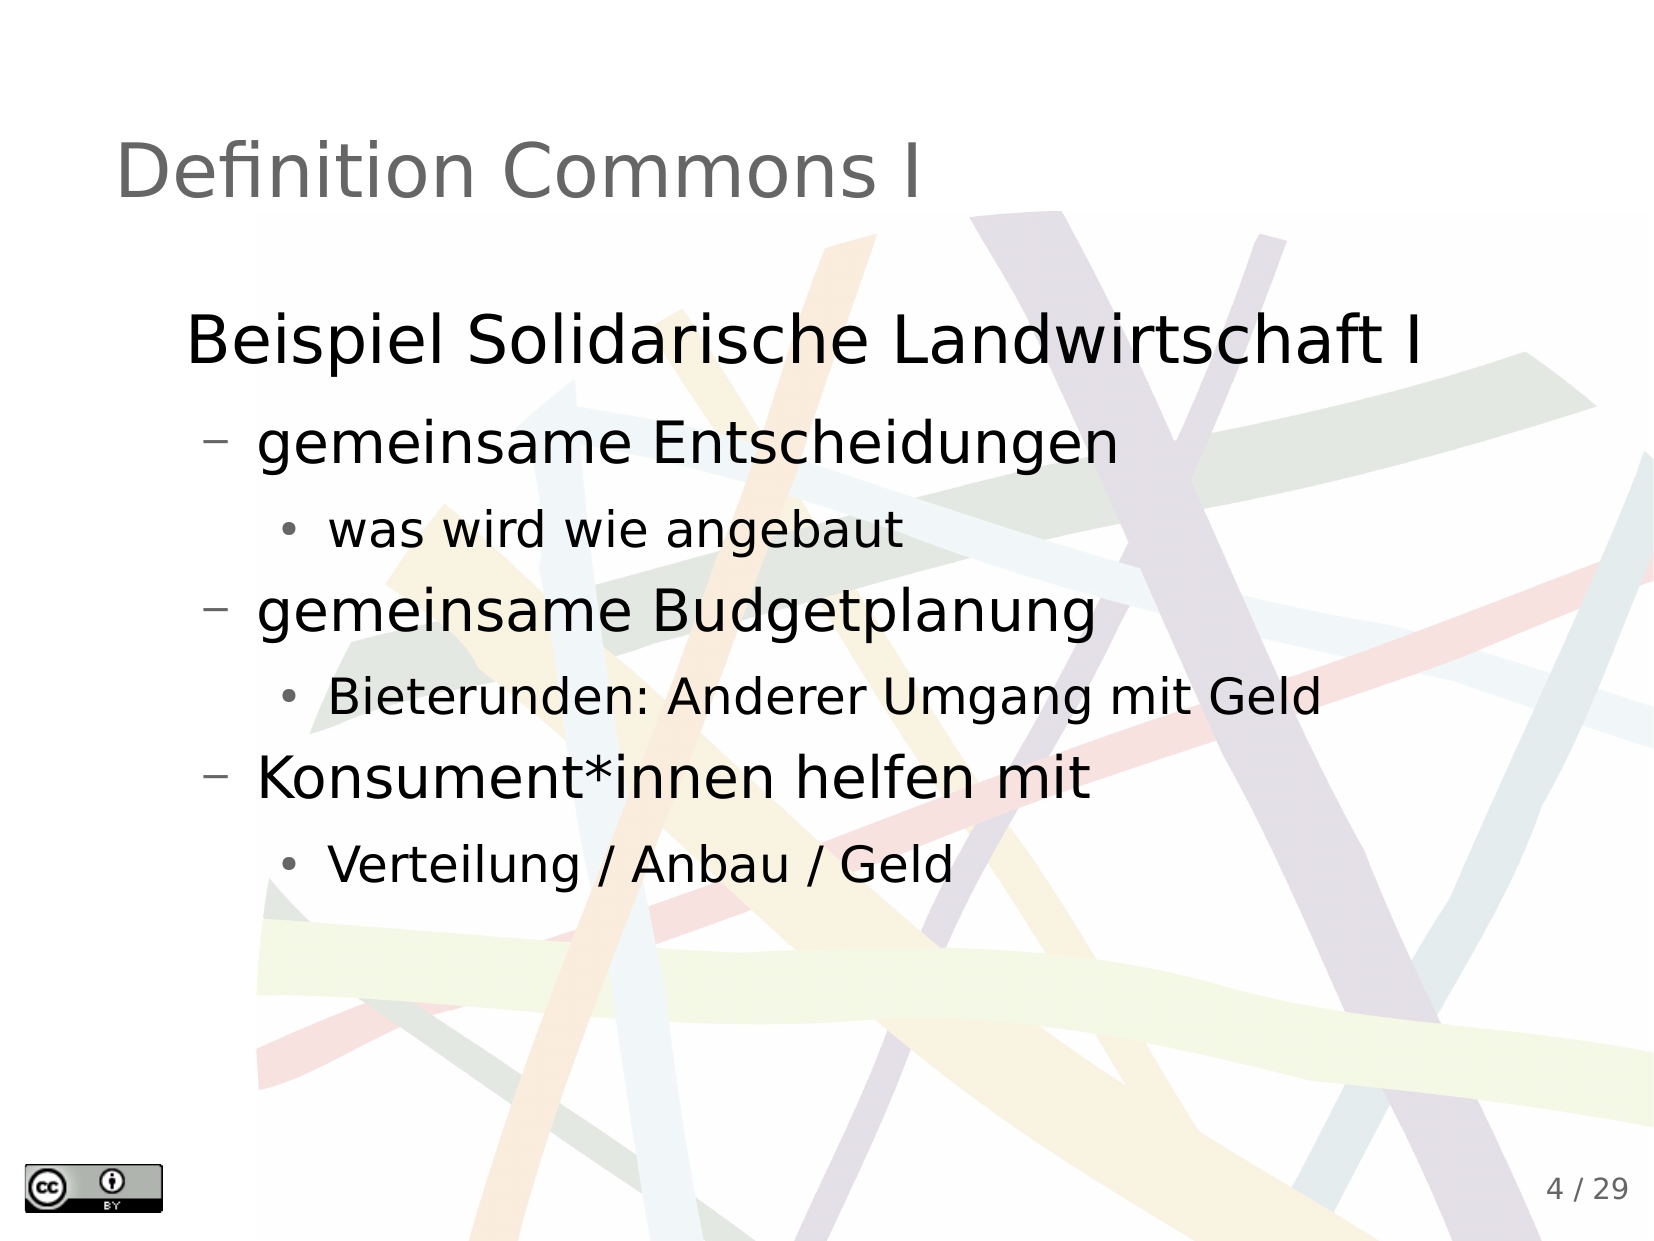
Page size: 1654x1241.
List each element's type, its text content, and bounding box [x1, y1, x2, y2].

title Definition Commons I [114, 73, 1539, 271]
picture [24, 1164, 163, 1213]
list Beispiel Solidarische Landwirtschaft I gemeinsame Entscheidungen was wird wie angebaut gemeinsame Budgetplanung Bieterunden: Anderer Umgang mit Geld Konsument*innen helfen mit Verteilung / Anbau / Geld [114, 302, 1539, 1102]
